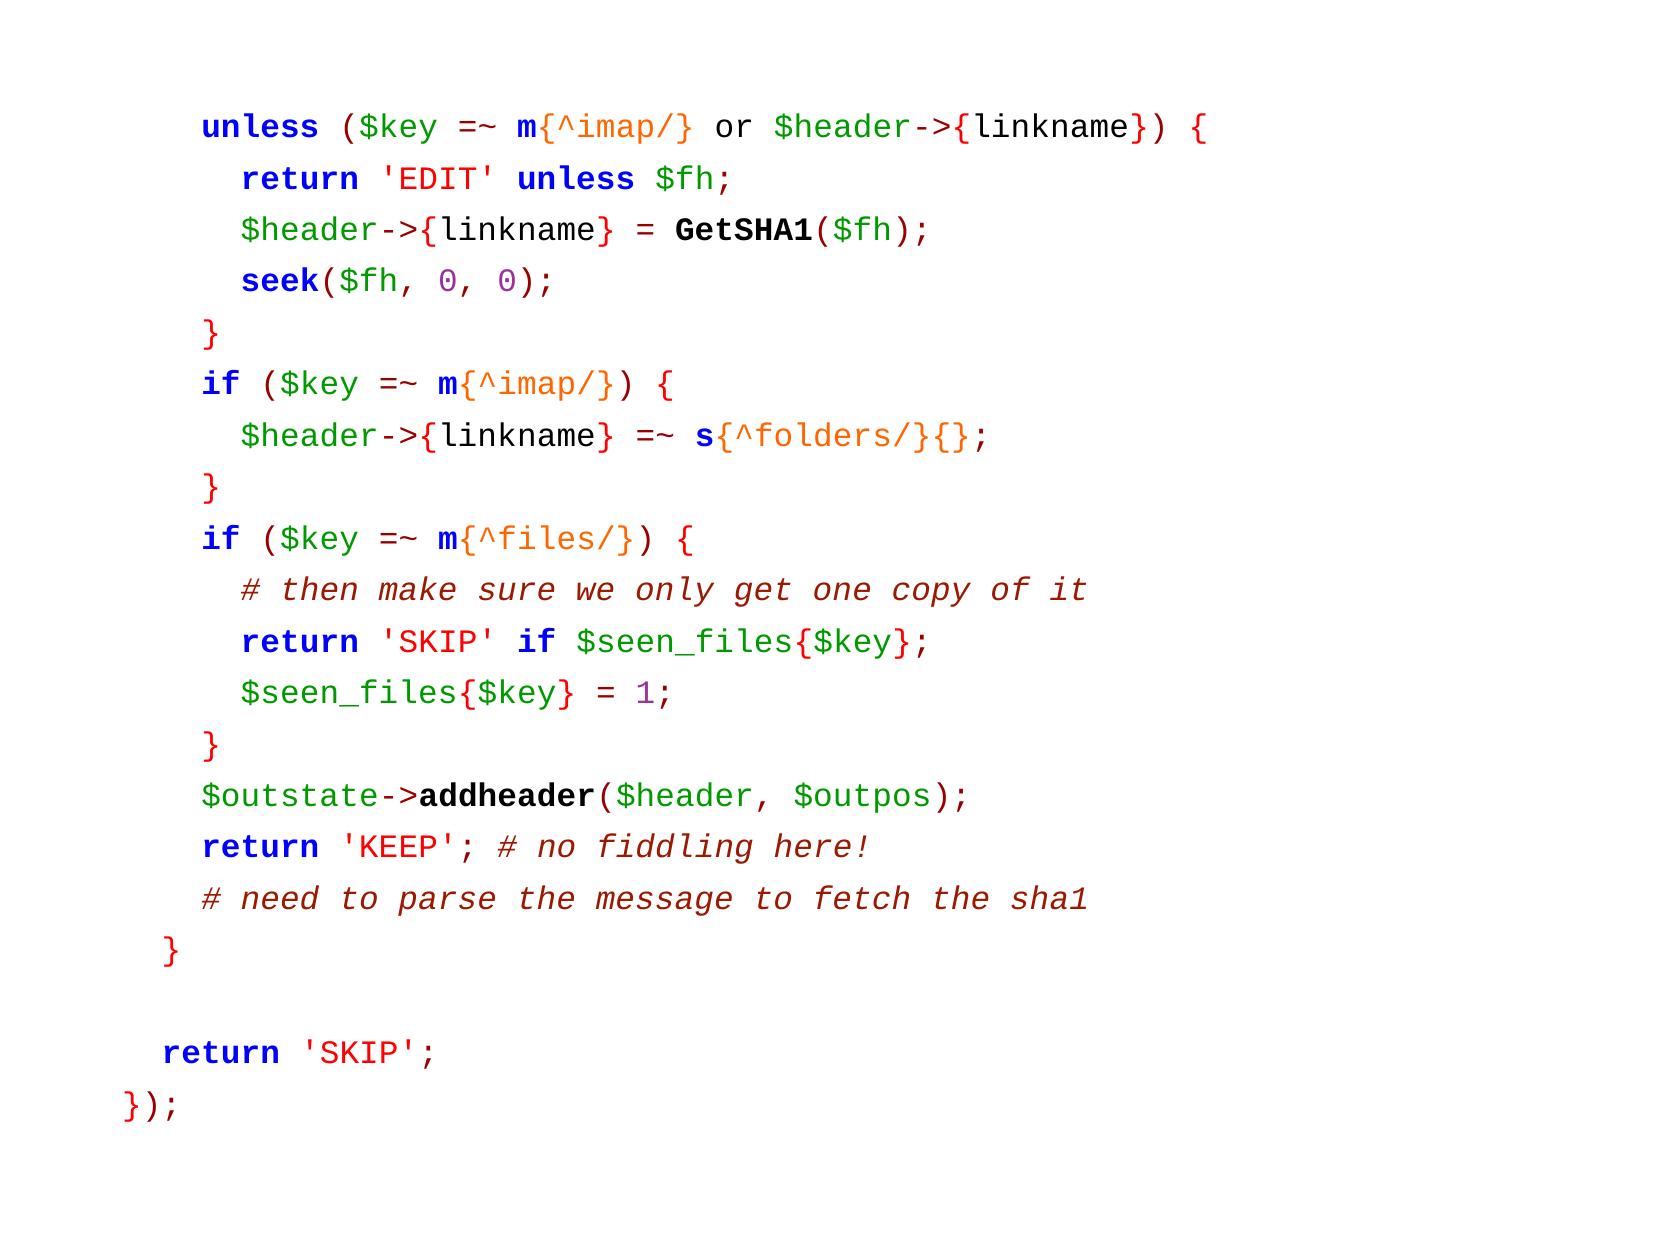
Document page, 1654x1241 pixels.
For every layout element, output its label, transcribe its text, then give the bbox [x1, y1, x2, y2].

list unless ($key =~ m{^imap/} or $header->{linkname}) { return 'EDIT' unless $fh; $header->{linkname} = GetSHA1($fh); seek($fh, 0, 0); } if ($key =~ m{^imap/}) { $header->{linkname} =~ s{^folders/}{}; } if ($key =~ m{^files/}) { # then make sure we only get one copy of it return 'SKIP' if $seen_files{$key}; $seen_files{$key} = 1; } $outstate->addheader($header, $outpos); return 'KEEP'; # no fiddling here! # need to parse the message to fetch the sha1 } return 'SKIP'; }); [82, 110, 1571, 1145]
